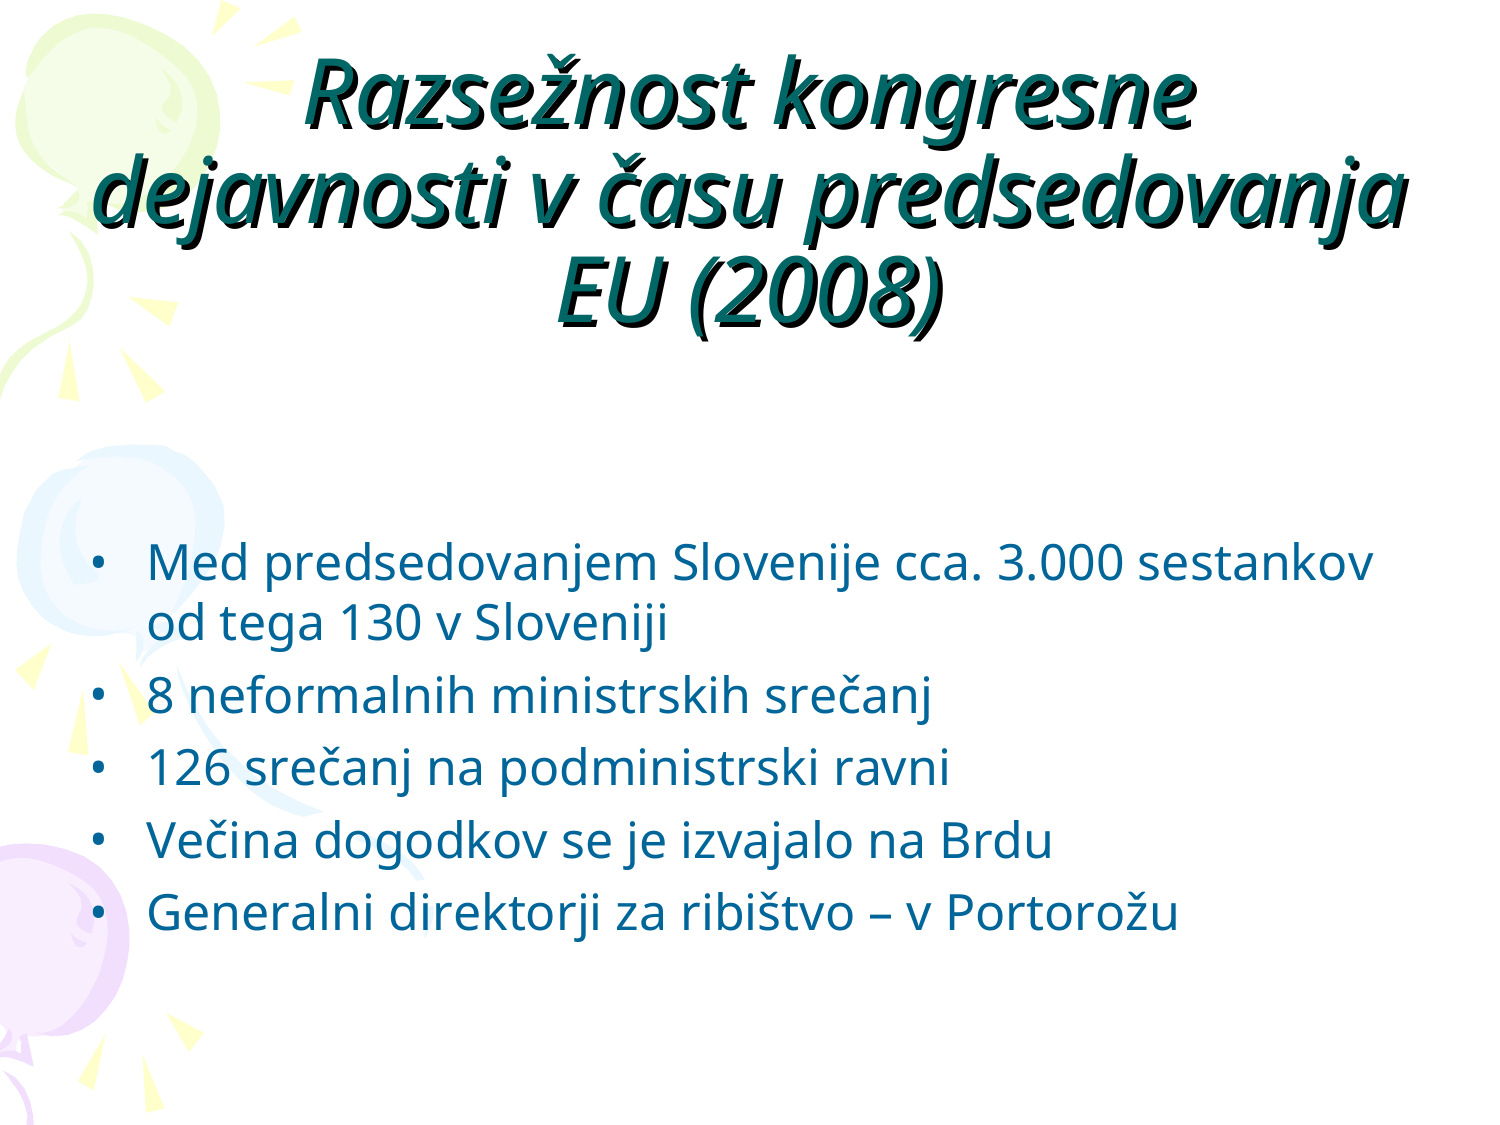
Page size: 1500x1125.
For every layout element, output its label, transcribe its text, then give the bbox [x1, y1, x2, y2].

list Med predsedovanjem Slovenije cca. 3.000 sestankov od tega 130 v Sloveniji 8 neformalnih ministrskih srečanj 126 srečanj na podministrski ravni Večina dogodkov se je izvajalo na Brdu Generalni direktorji za ribištvo – v Portorožu [75, 361, 1426, 994]
title Razsežnost kongresne dejavnosti v času predsedovanja EU (2008) [72, 16, 1426, 351]
